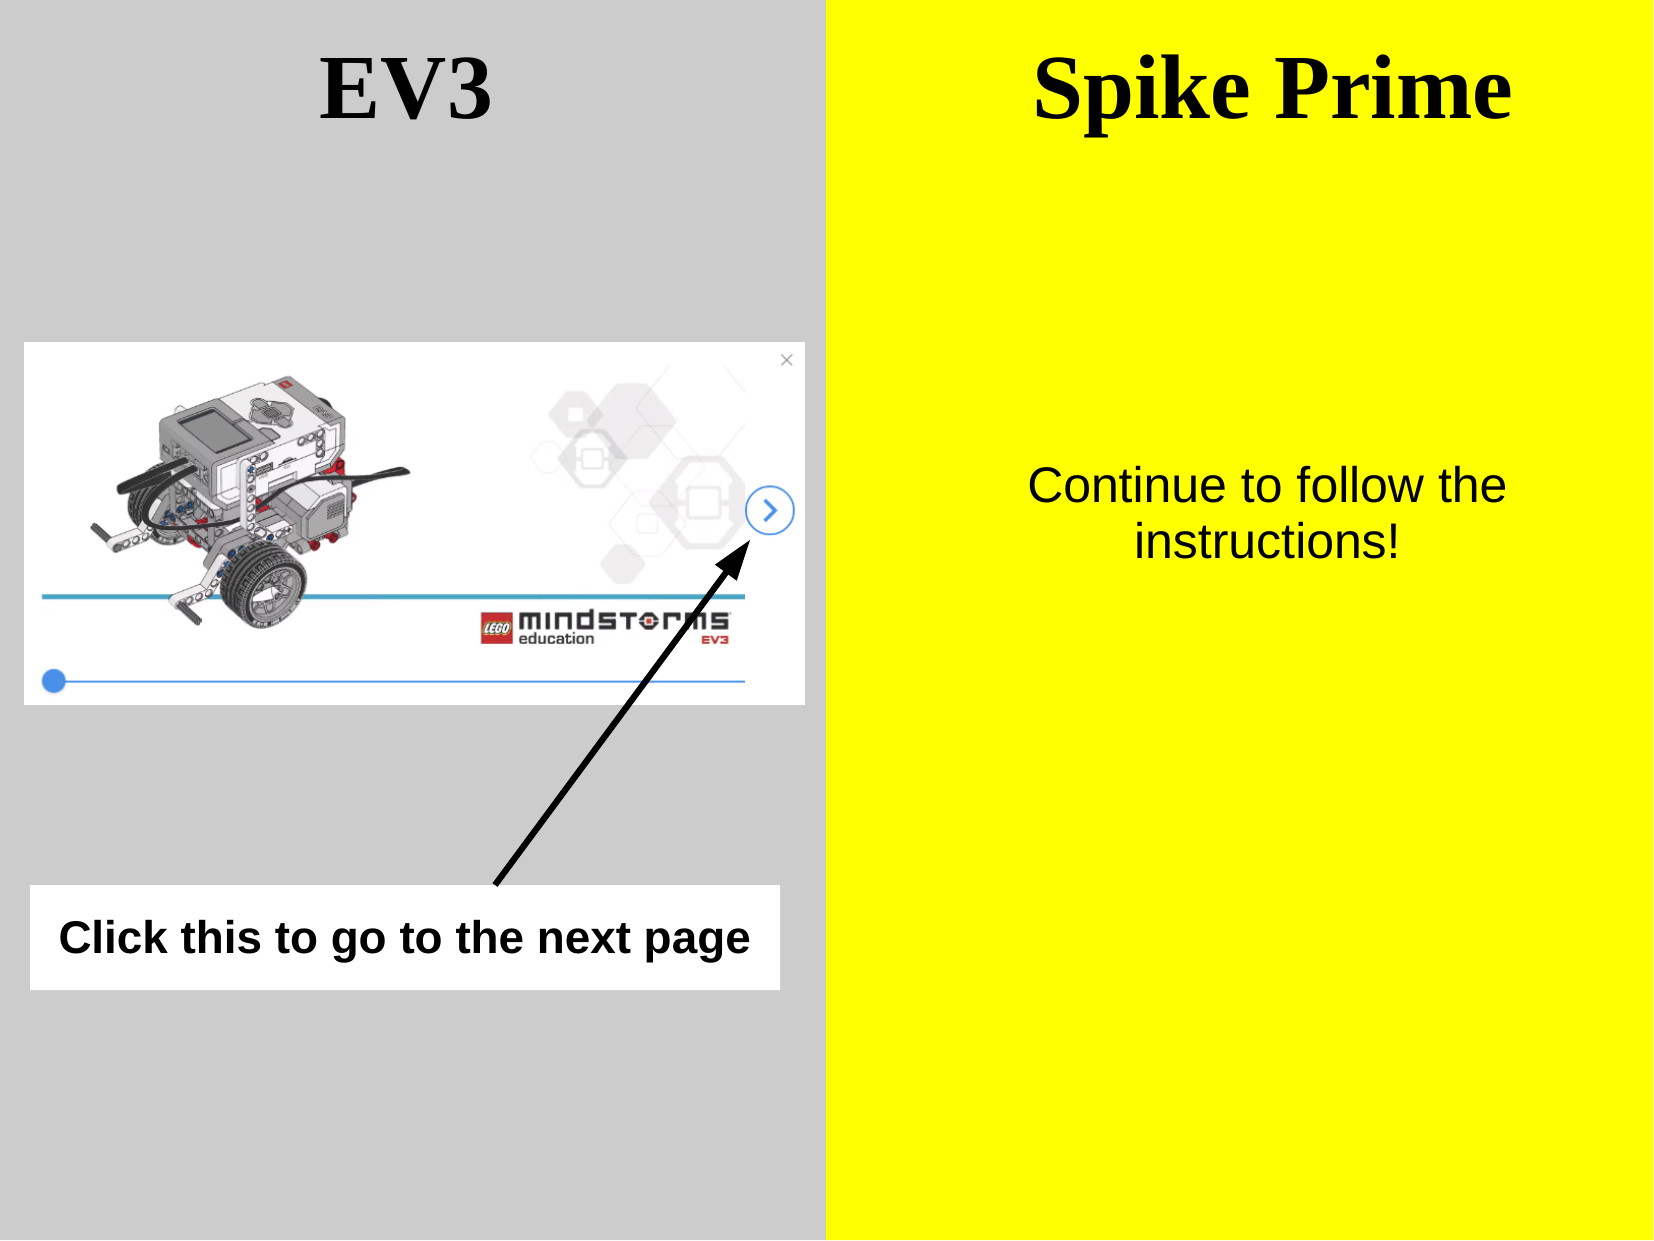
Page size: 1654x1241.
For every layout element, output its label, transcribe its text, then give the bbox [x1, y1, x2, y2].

text_box Continue to follow the instructions! [990, 450, 1546, 577]
picture [24, 342, 805, 705]
text_box Click this to go to the next page [30, 885, 781, 991]
title EV3 [90, 10, 724, 166]
title Spike Prime [956, 10, 1591, 166]
text_box [0, 0, 1654, 1241]
